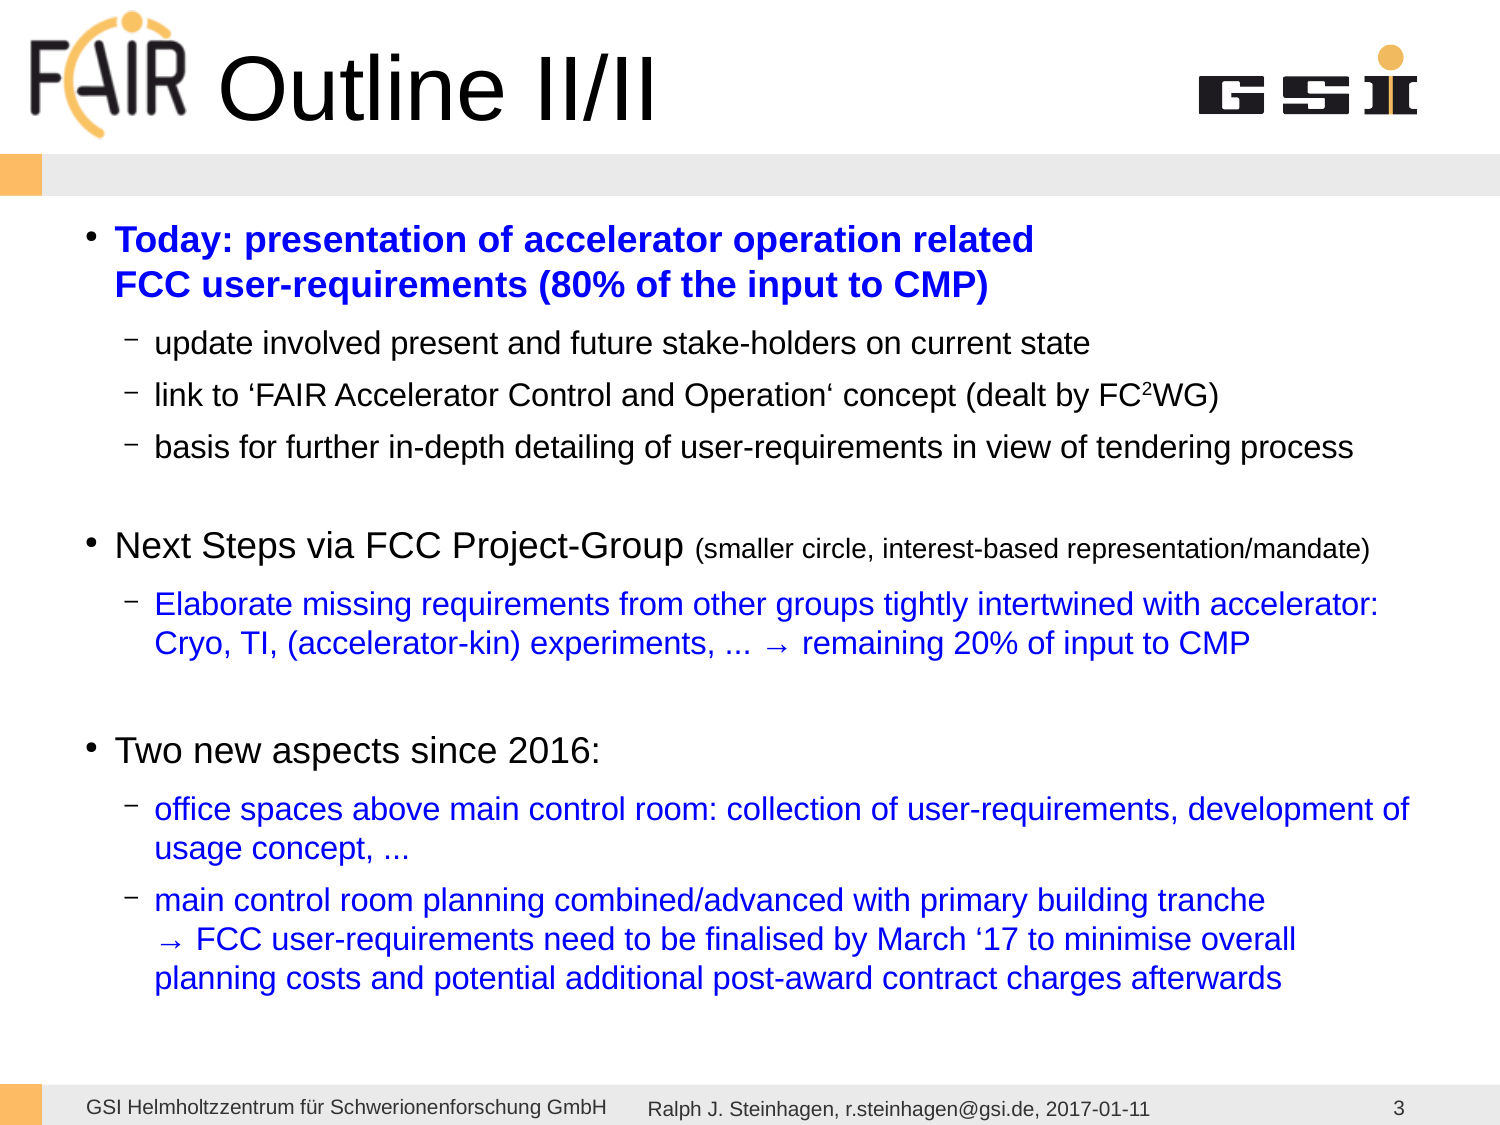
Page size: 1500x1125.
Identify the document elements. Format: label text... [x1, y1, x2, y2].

picture [1197, 42, 1419, 117]
list Today: presentation of accelerator operation related FCC user‑requirements (80% of the input to CMP) update involved present and future stake-holders on current state link to ‘FAIR Accelerator Control and Operation‘ concept (dealt by FC2WG) basis for further in-depth detailing of user-requirements in view of tendering process Next Steps via FCC Project-Group (smaller circle, interest-based representation/mandate) Elaborate missing requirements from other groups tightly intertwined with accelerator: Cryo, TI, (accelerator-kin) experiments, ... → remaining 20% of input to CMP Two new aspects since 2016: office spaces above main control room: collection of user-requirements, development of usage concept, ... main control room planning combined/advanced with primary building tranche → FCC user-requirements need to be finalised by March ‘17 to minimise overall planning costs and potential additional post-award contract charges afterwards [75, 215, 1425, 1055]
picture [30, 9, 187, 141]
title Outline II/II [217, 20, 1180, 147]
